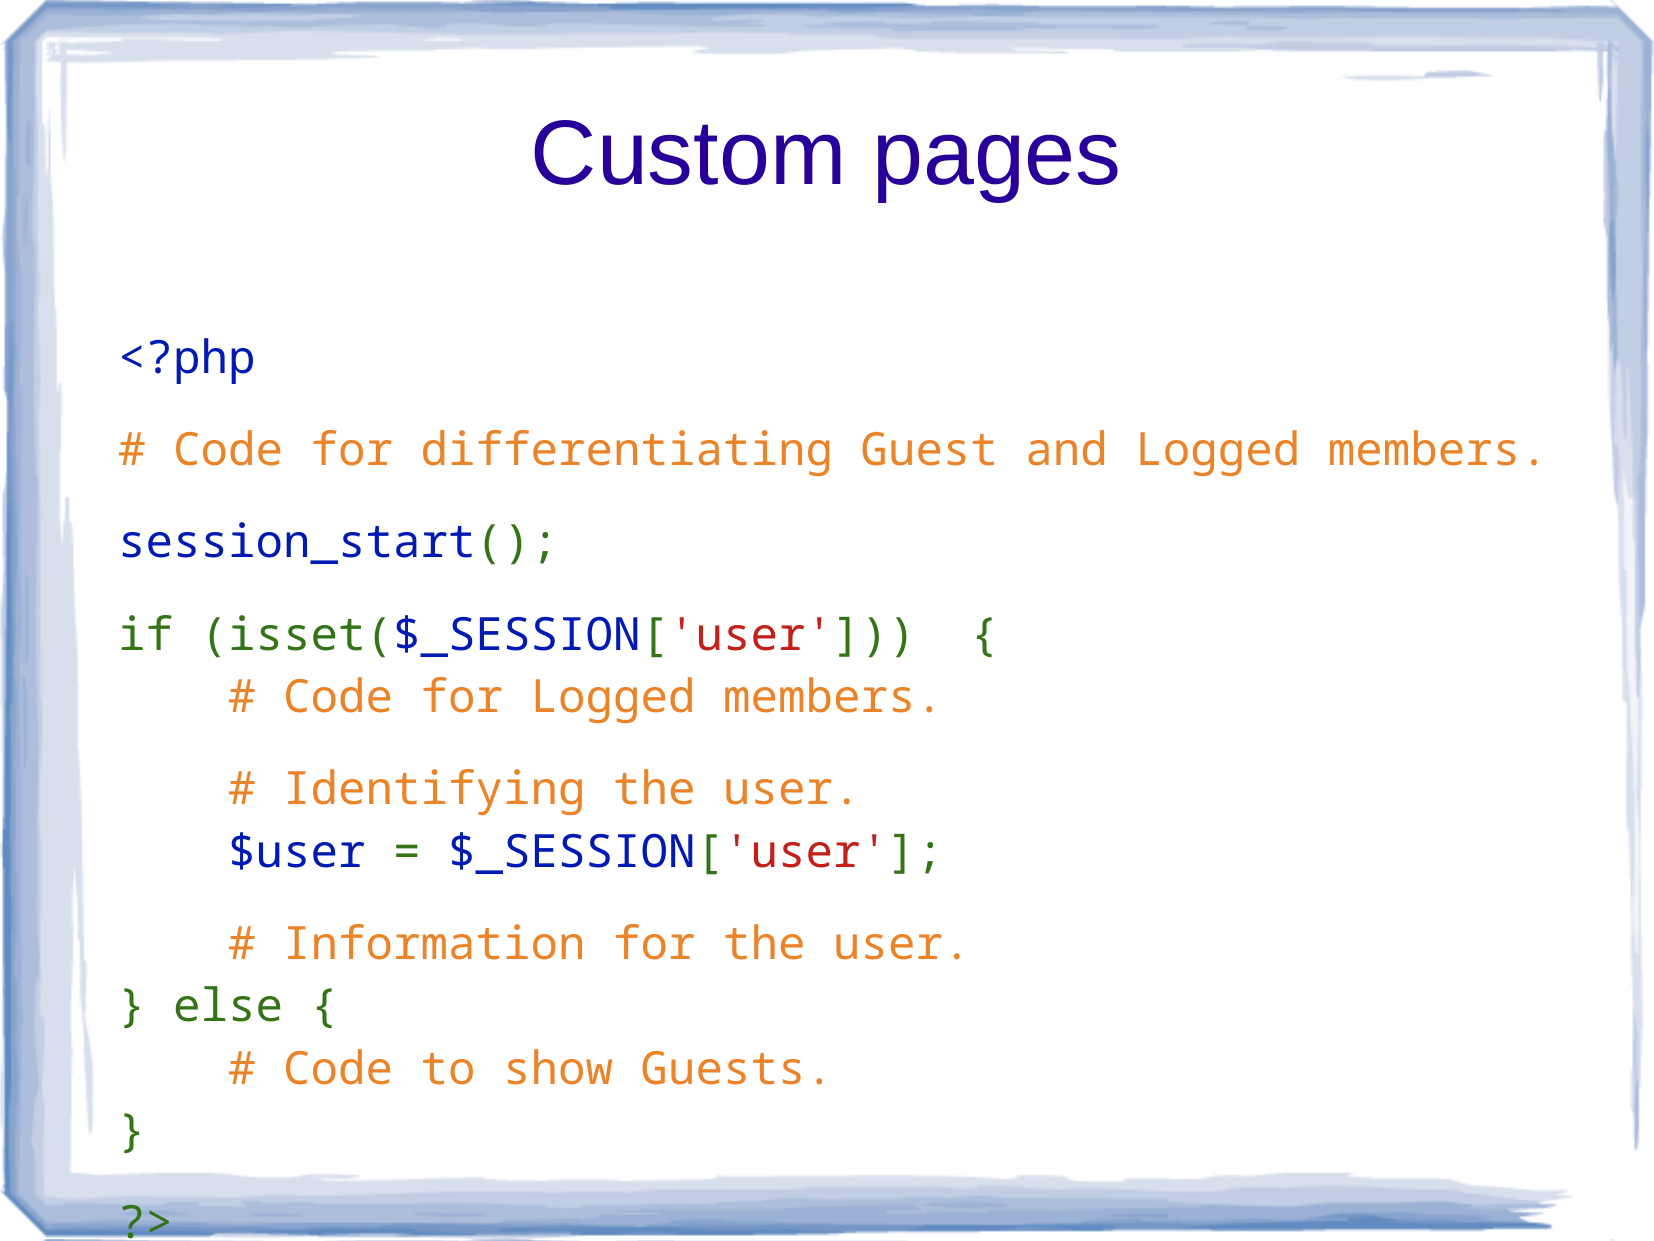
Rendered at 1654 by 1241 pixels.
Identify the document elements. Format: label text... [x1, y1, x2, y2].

list <?php # Code for differentiating Guest and Logged members. session_start(); if (isset($_SESSION['user'])) { # Code for Logged members. # Identifying the user. $user = $_SESSION['user']; # Information for the user. } else { # Code to show Guests. } ?> [118, 324, 1571, 1144]
picture [0, 0, 1654, 1241]
title Custom pages [82, 49, 1571, 257]
